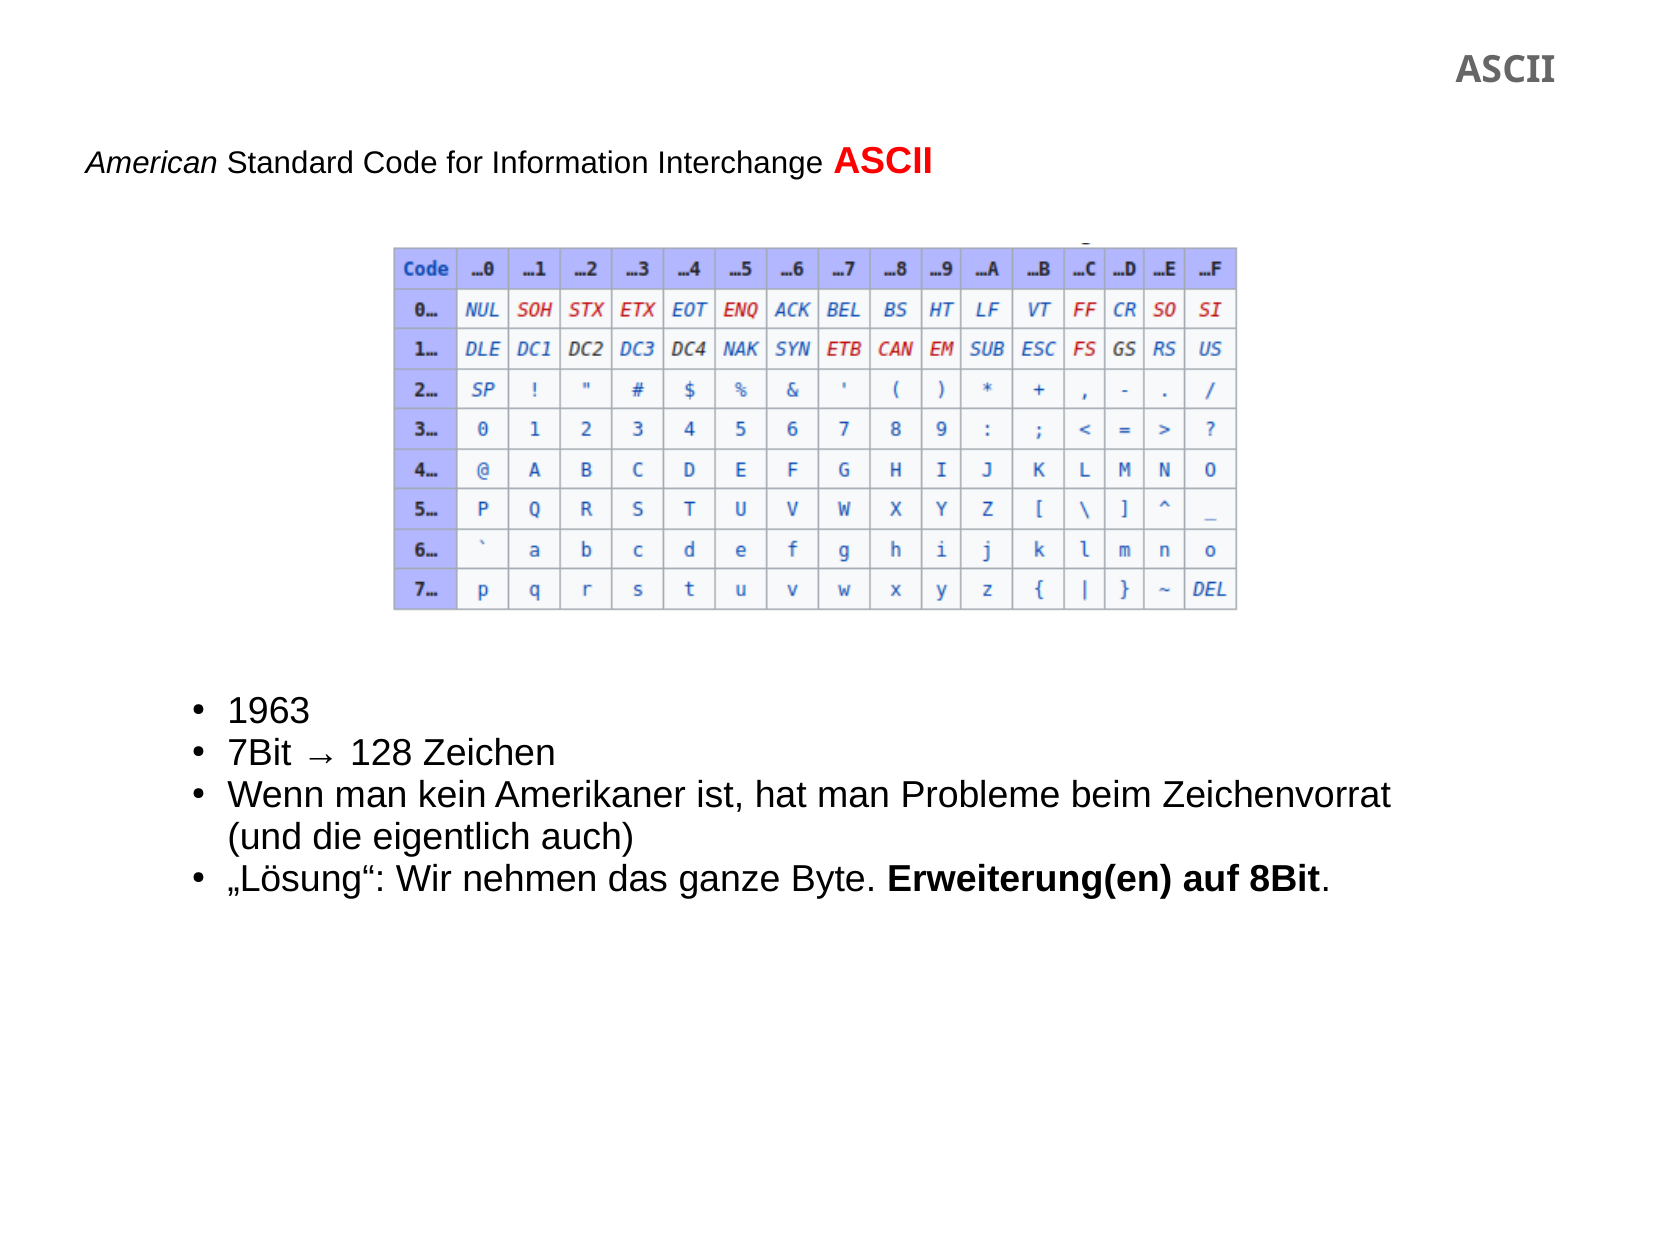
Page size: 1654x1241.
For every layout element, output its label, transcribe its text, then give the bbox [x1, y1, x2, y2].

text_box 1963 7Bit → 128 Zeichen Wenn man kein Amerikaner ist, hat man Probleme beim Zeichenvorrat (und die eigentlich auch) „Lösung“: Wir nehmen das ganze Byte. Erweiterung(en) auf 8Bit. [177, 682, 1477, 991]
text_box American Standard Code for Information Interchange ASCII [70, 132, 969, 189]
picture [389, 243, 1242, 615]
text_box ASCII [1440, 35, 1595, 102]
